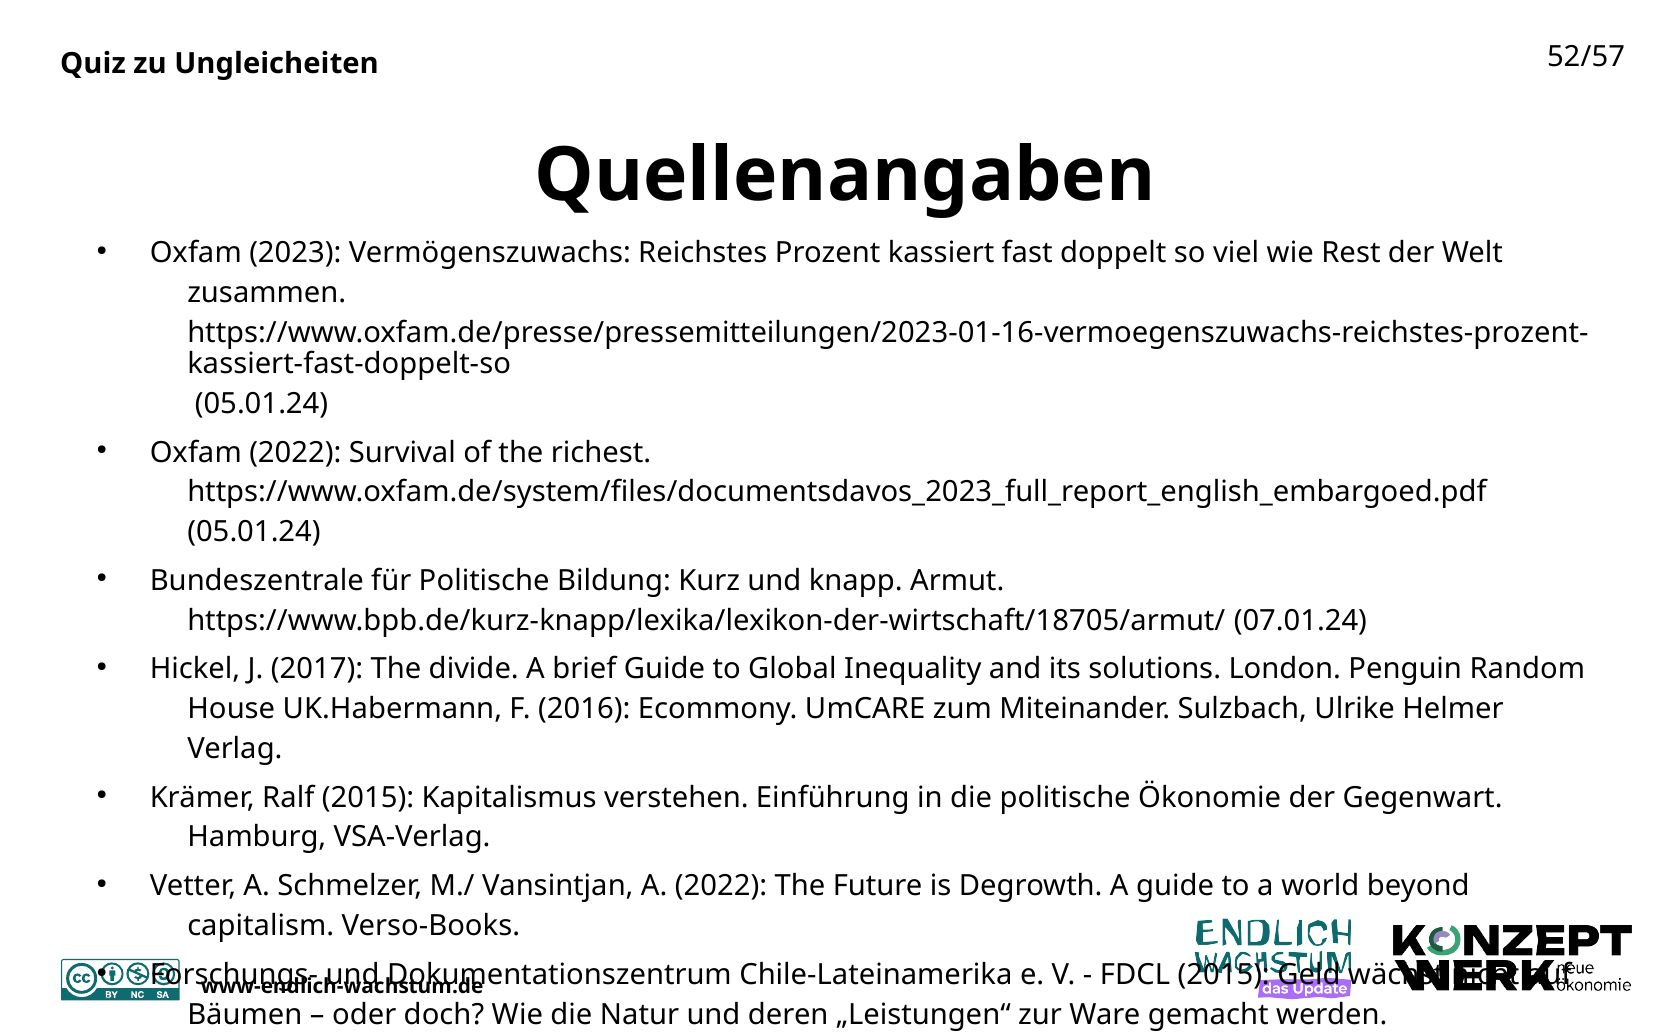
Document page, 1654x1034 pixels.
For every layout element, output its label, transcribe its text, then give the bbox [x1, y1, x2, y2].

list Oxfam (2023): Vermögenszuwachs: Reichstes Prozent kassiert fast doppelt so viel wie Rest der Welt zusammen. https://www.oxfam.de/presse/pressemitteilungen/2023-01-16-vermoegenszuwachs-reichstes-prozent-kassiert-fast-doppelt-so (05.01.24) Oxfam (2022): Survival of the richest. https://www.oxfam.de/system/files/documentsdavos_2023_full_report_english_embargoed.pdf (05.01.24) Bundeszentrale für Politische Bildung: Kurz und knapp. Armut. https://www.bpb.de/kurz-knapp/lexika/lexikon-der-wirtschaft/18705/armut/ (07.01.24) Hickel, J. (2017): The divide. A brief Guide to Global Inequality and its solutions. London. Penguin Random House UK.Habermann, F. (2016): Ecommony. UmCARE zum Miteinander. Sulzbach, Ulrike Helmer Verlag. Krämer, Ralf (2015): Kapitalismus verstehen. Einführung in die politische Ökonomie der Gegenwart. Hamburg, VSA-Verlag. Vetter, A. Schmelzer, M./ Vansintjan, A. (2022): The Future is Degrowth. A guide to a world beyond capitalism. Verso-Books. Forschungs- und Dokumentationszentrum Chile-Lateinamerika e. V. - FDCL (2015): Geld wächst nicht auf Bäumen – oder doch? Wie die Natur und deren „Leistungen“ zur Ware gemacht werden. https://systemchange-not-climatechange.at/de/geld-waechst-nicht-auf-baeumen-oder-doch-broschuere/ Konzeptwerk neue Ökonomie e.V. & Rosa Luxemburg Stiftung (2017): Kein Wachstum ist auch (k)eine Lösung. Mythen und Behauptungen über Wirtschaftswachstum und Degrowth. https://www.rosalux.de/publikation/id/14854/kein-wachstum-ist-auch-keine-loesung [41, 231, 1597, 1034]
picture [1597, 917, 1636, 997]
title Quellenangaben [101, 84, 1590, 231]
